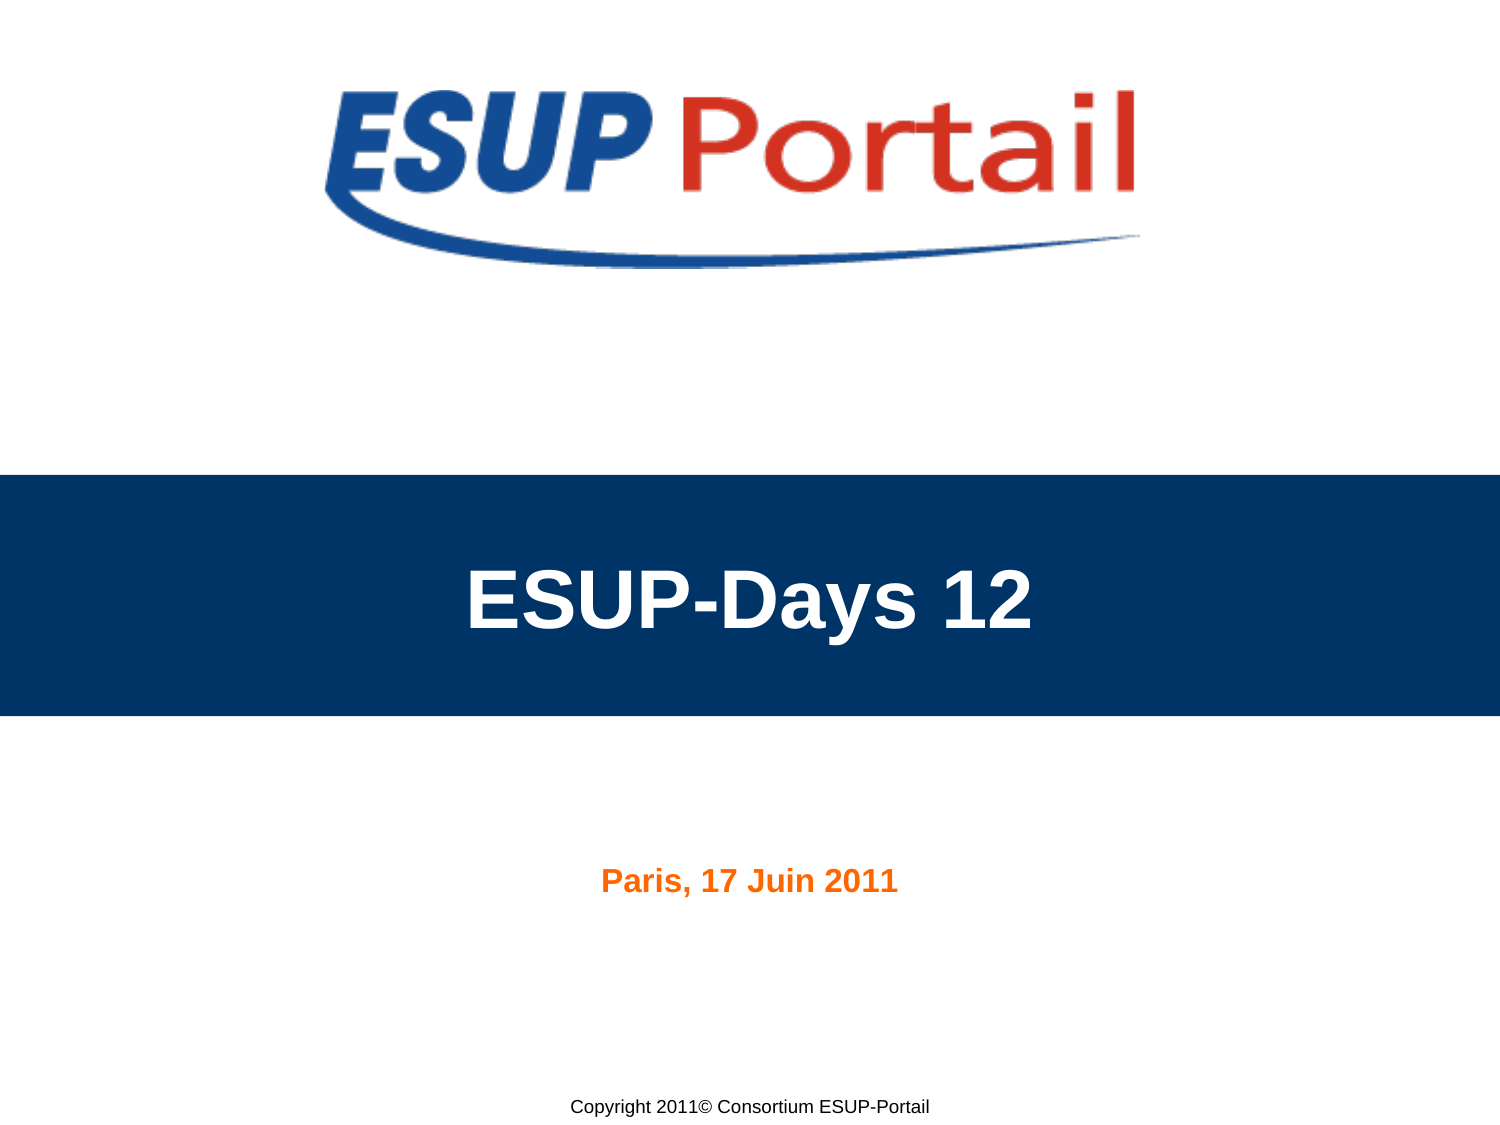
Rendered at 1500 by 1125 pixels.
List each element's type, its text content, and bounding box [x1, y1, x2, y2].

picture [324, 90, 1140, 269]
text_box Paris, 17 Juin 2011 [0, 735, 1500, 1024]
text_box ESUP-Days 12 [0, 474, 1500, 717]
